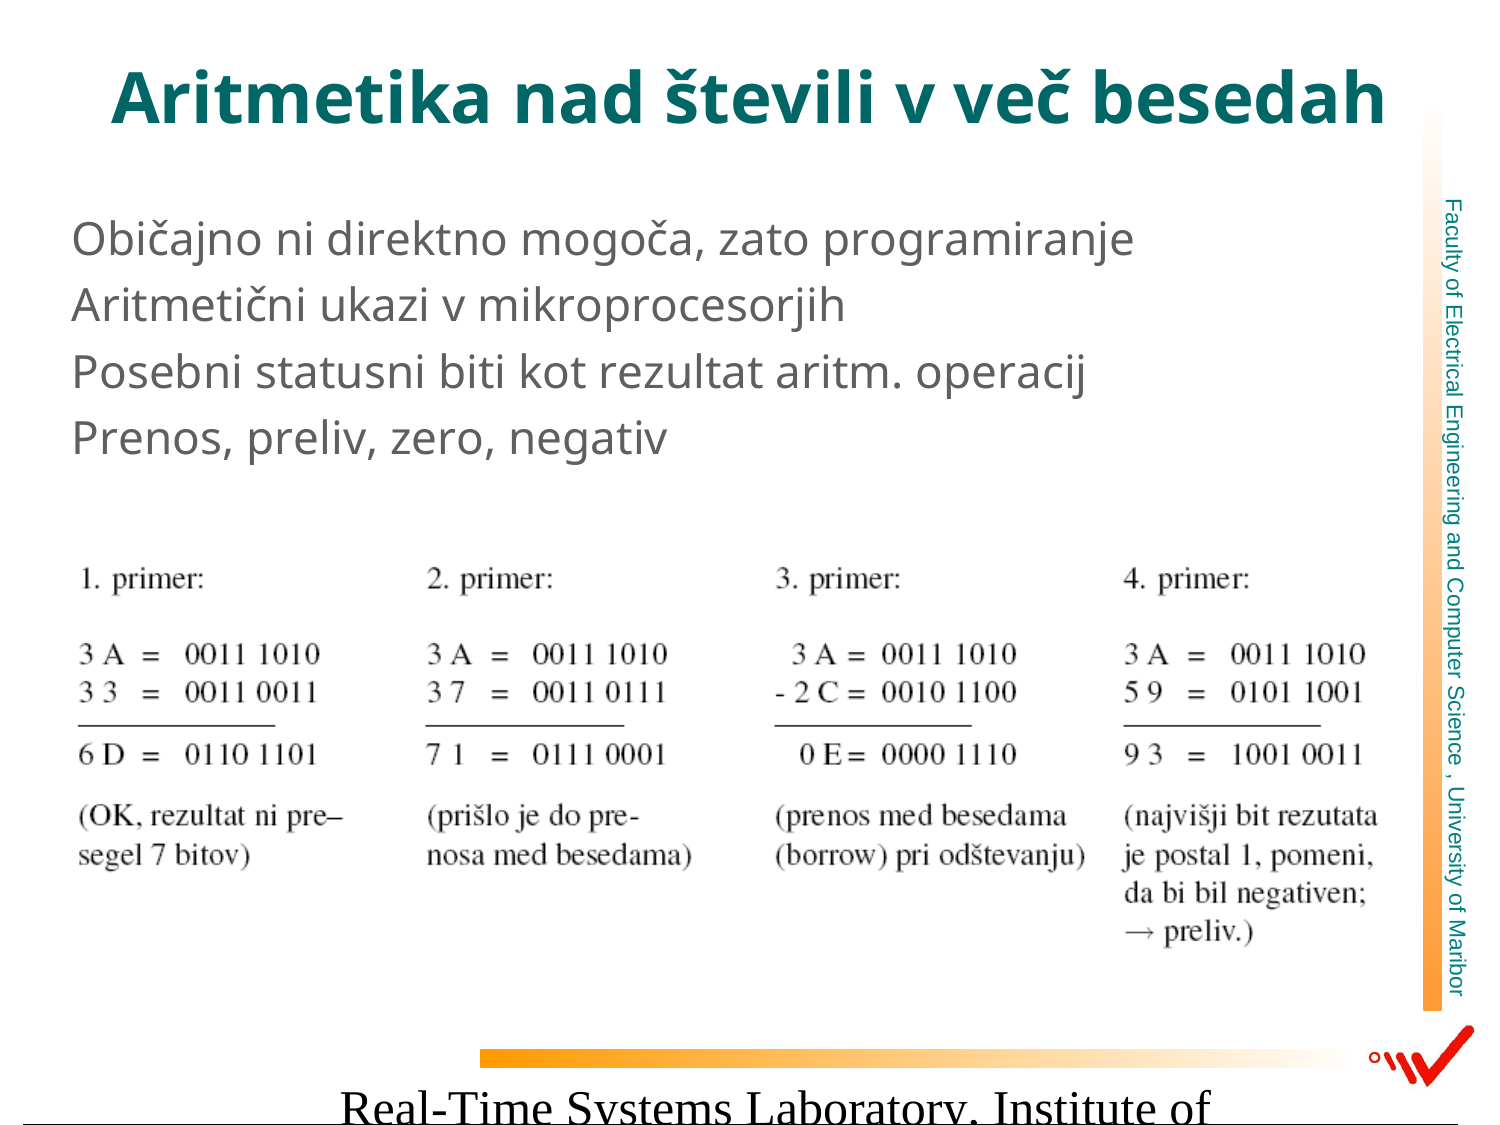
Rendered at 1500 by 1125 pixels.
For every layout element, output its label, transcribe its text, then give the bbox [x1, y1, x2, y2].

title Aritmetika nad števili v več besedah [75, 45, 1426, 233]
list Običajno ni direktno mogoča, zato programiranje Aritmetični ukazi v mikroprocesorjih Posebni statusni biti kot rezultat aritm. operacij Prenos, preliv, zero, negativ [57, 202, 1377, 605]
picture [63, 534, 1389, 972]
